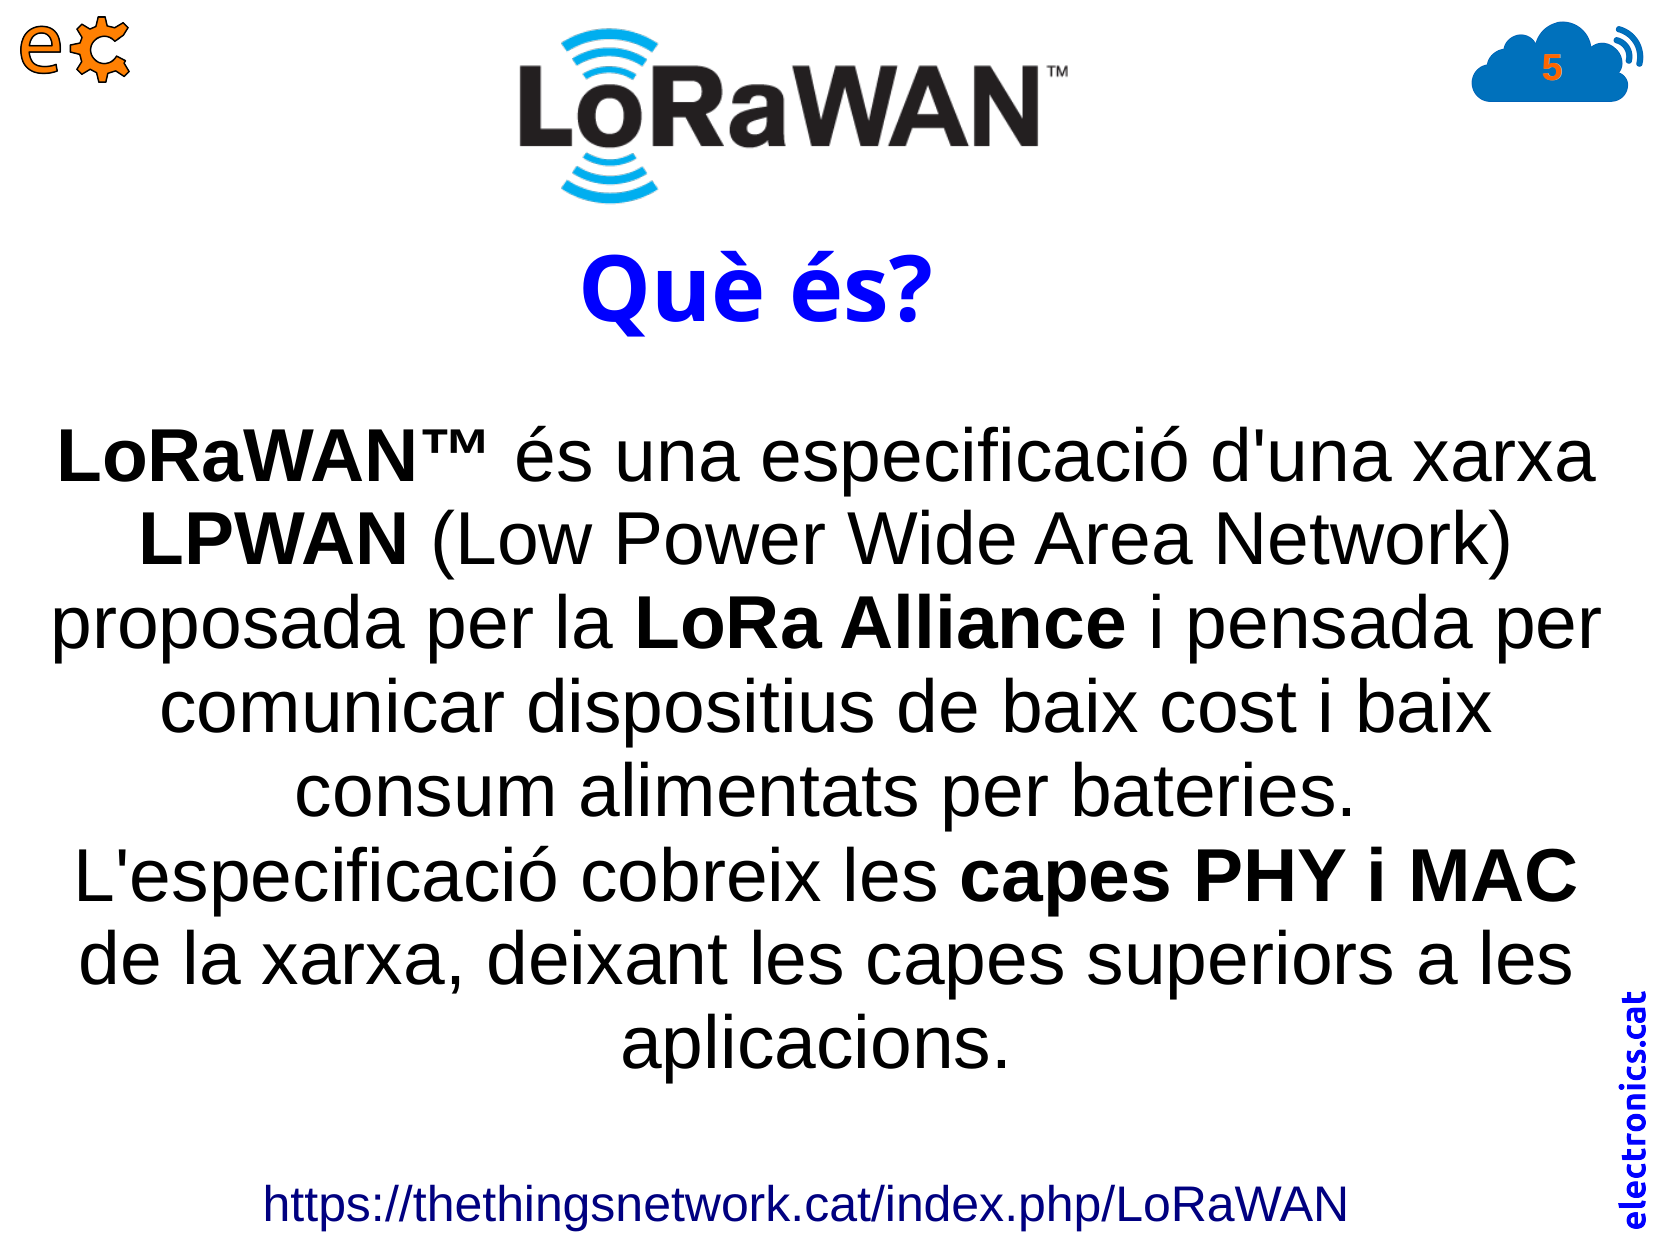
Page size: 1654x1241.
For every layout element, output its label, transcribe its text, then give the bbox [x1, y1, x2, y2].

text_box <número> [1526, 38, 1654, 109]
picture [1464, 16, 1650, 106]
picture [405, 0, 1146, 284]
picture [20, 16, 130, 83]
title Què és? [0, 182, 1595, 390]
text_box https://thethingsnetwork.cat/index.php/LoRaWAN [248, 1169, 1654, 1241]
text_box LoRaWAN™ és una especificació d'una xarxa LPWAN (Low Power Wide Area Network) proposada per la LoRa Alliance i pensada per comunicar dispositius de baix cost i baix consum alimentats per bateries. L'especificació cobreix les capes PHY i MAC de la xarxa, deixant les capes superiors a les aplicacions. [35, 405, 1619, 1134]
picture [1618, 991, 1646, 1169]
